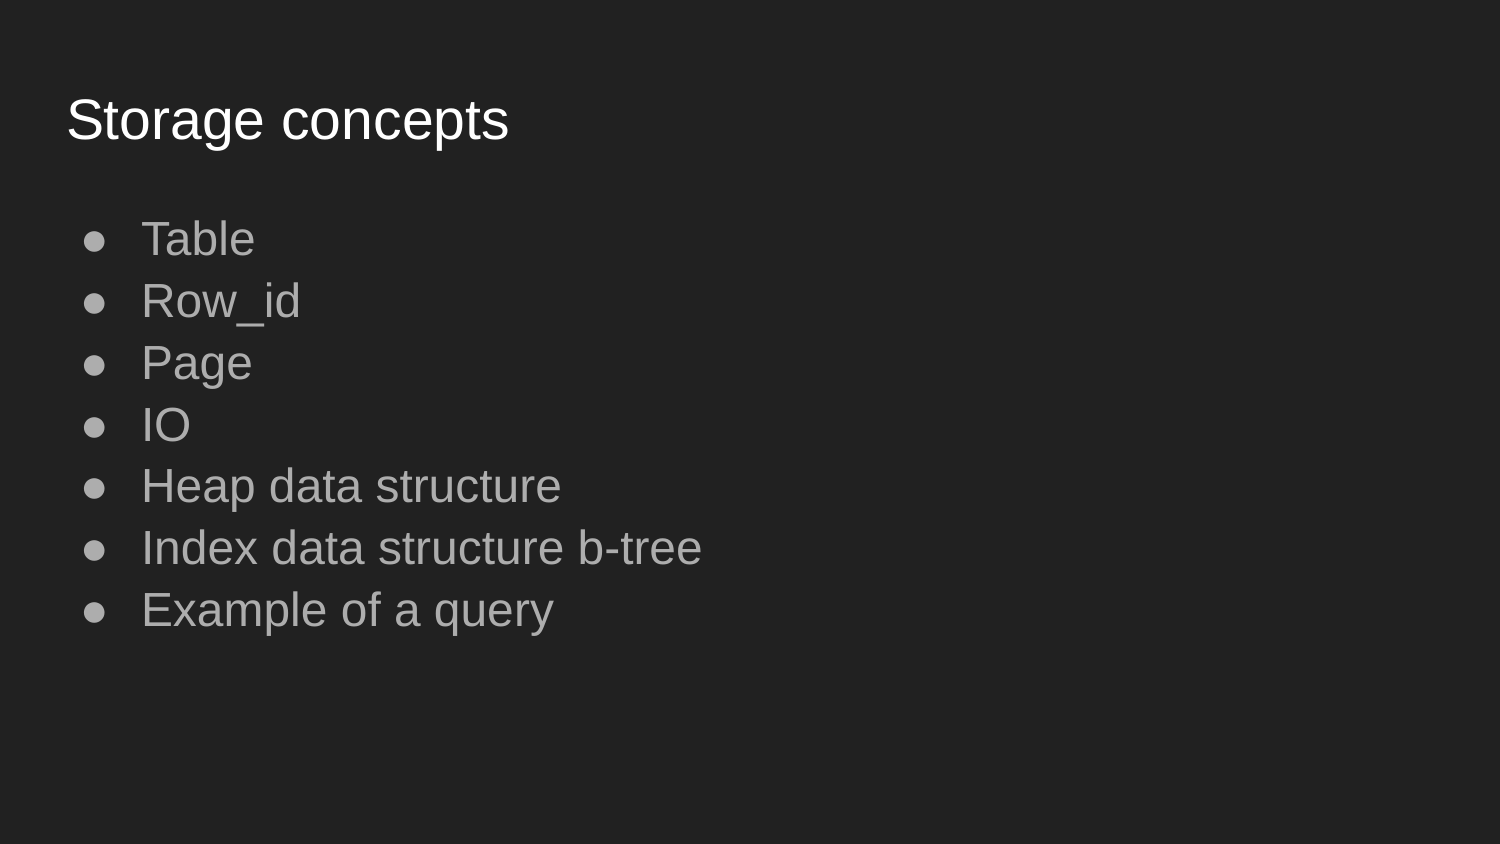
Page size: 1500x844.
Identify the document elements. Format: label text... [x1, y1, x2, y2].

title Storage concepts [51, 72, 1449, 167]
list Table Row_id Page IO Heap data structure Index data structure b-tree Example of a query [51, 189, 1449, 750]
